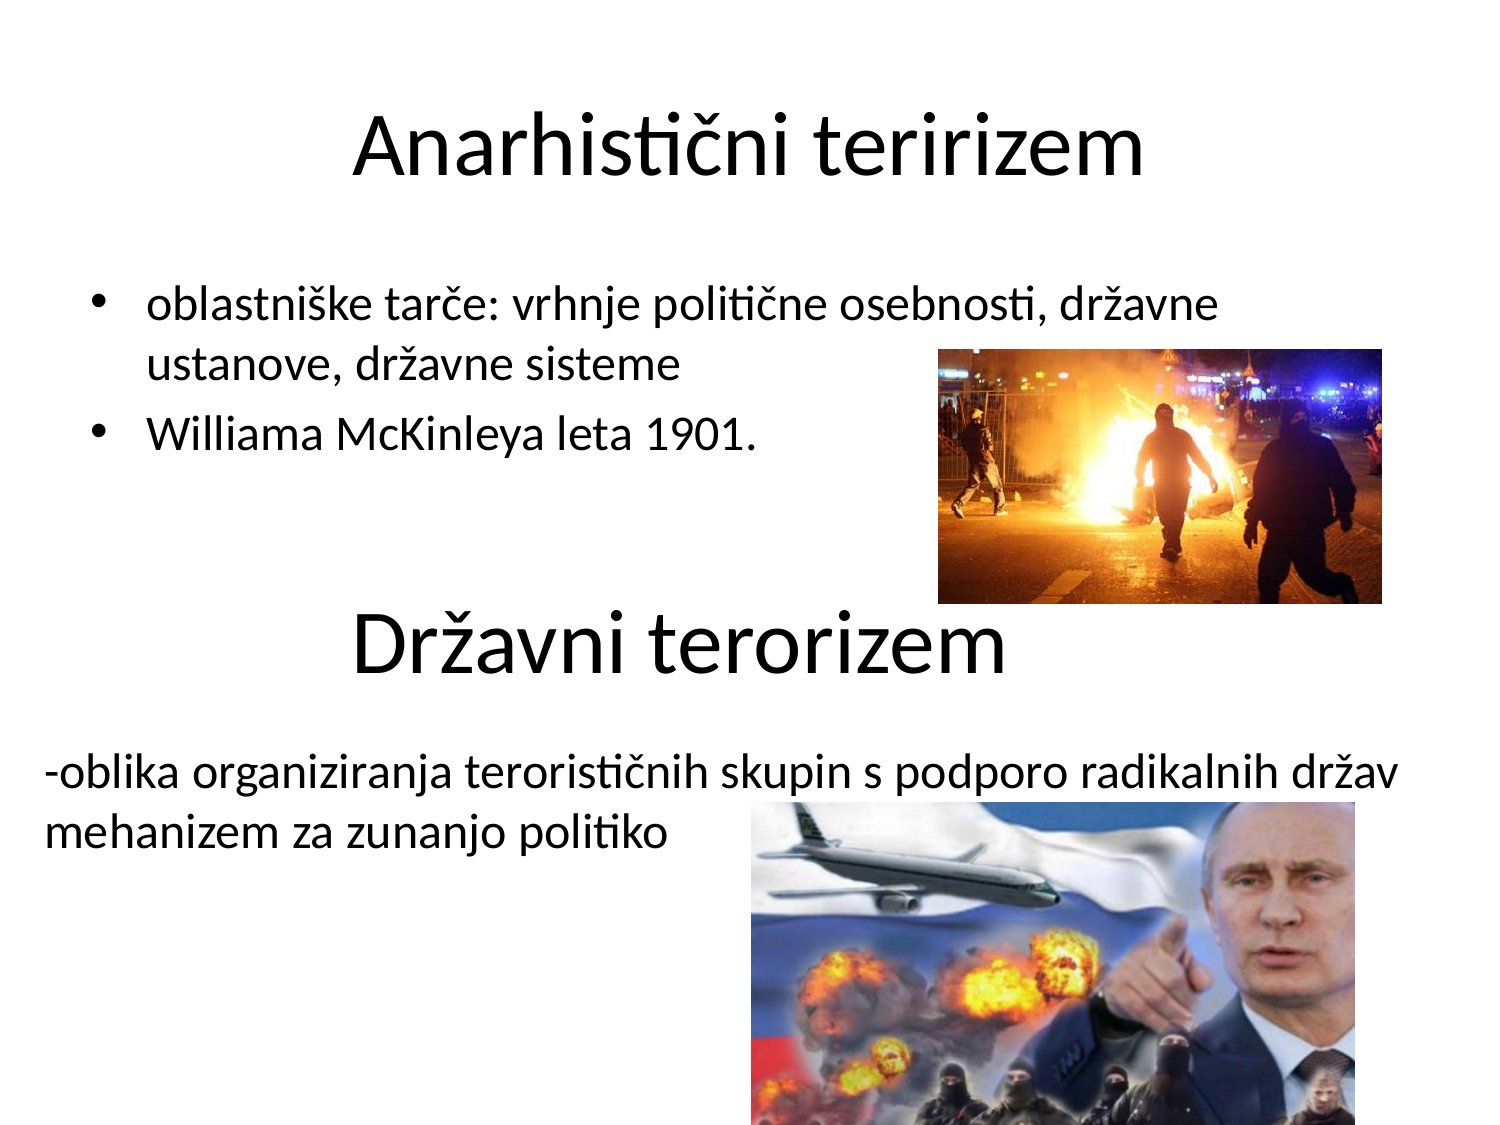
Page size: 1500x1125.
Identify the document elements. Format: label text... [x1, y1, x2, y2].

title Anarhistični teririzem [75, 45, 1425, 233]
list oblastniške tarče: vrhnje politične osebnosti, državne ustanove, državne sisteme Williama McKinleya leta 1901. [75, 262, 1425, 563]
text_box -oblika organiziranja terorističnih skupin s podporo radikalnih držav mehanizem za zunanjo politiko [29, 731, 1483, 866]
picture [751, 802, 1355, 1125]
text_box Državni terorizem [336, 574, 1122, 700]
picture [938, 349, 1382, 604]
